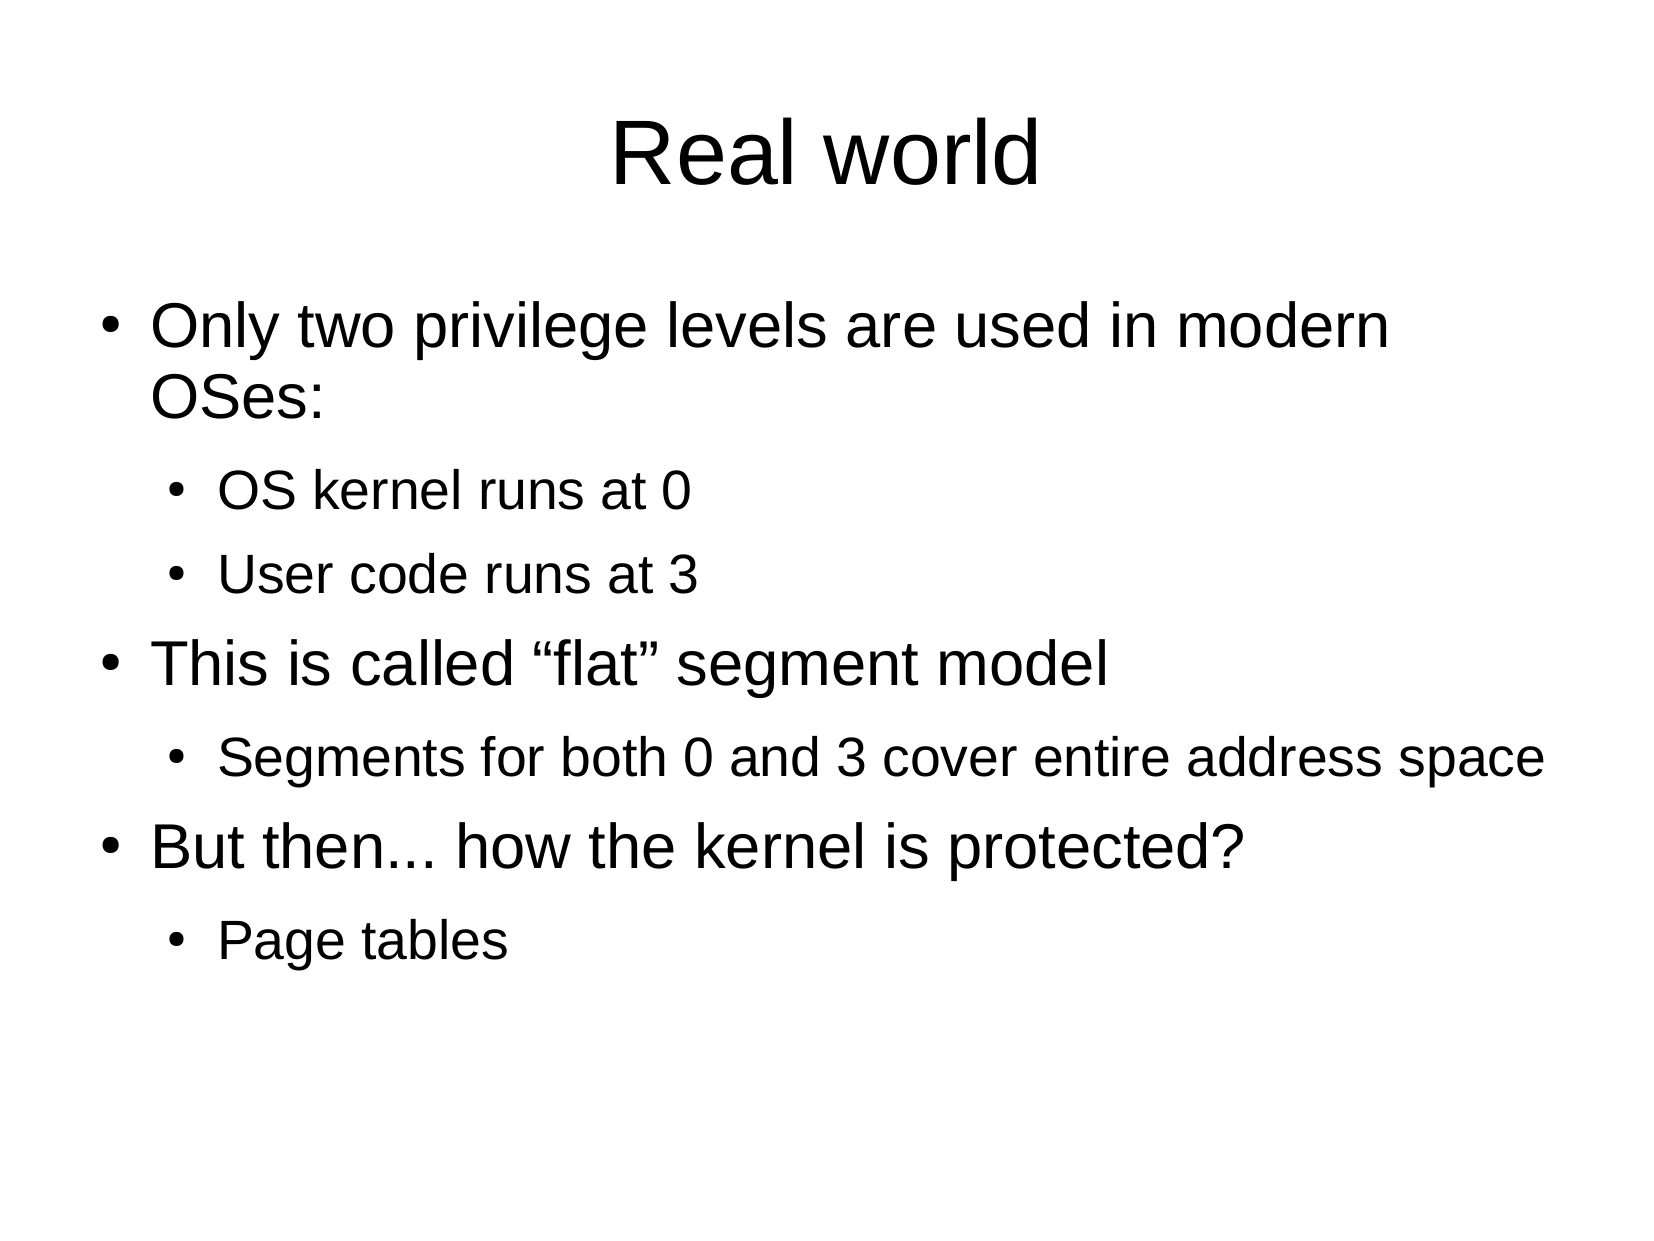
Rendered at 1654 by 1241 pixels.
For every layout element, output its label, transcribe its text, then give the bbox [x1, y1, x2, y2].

list Only two privilege levels are used in modern OSes: OS kernel runs at 0 User code runs at 3 This is called “flat” segment model Segments for both 0 and 3 cover entire address space But then... how the kernel is protected? Page tables [82, 290, 1571, 1010]
title Real world [82, 49, 1571, 257]
